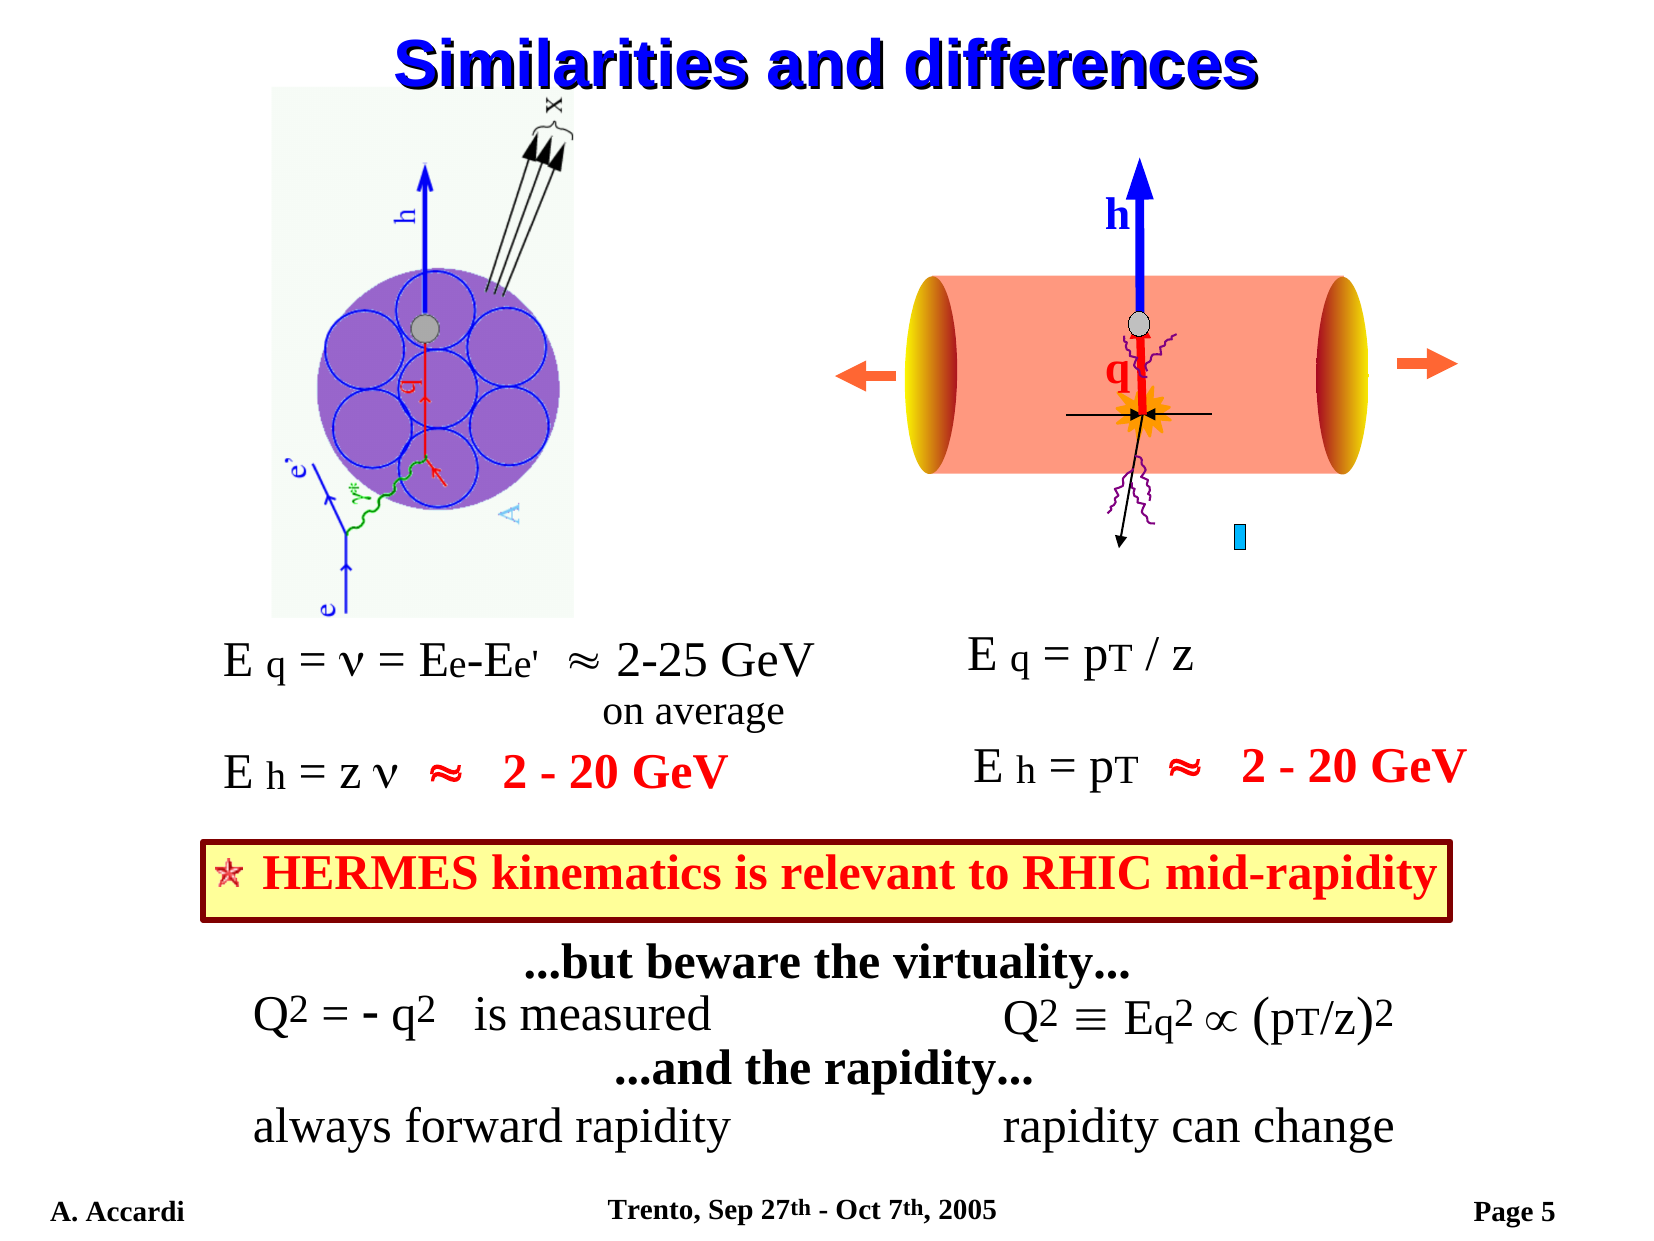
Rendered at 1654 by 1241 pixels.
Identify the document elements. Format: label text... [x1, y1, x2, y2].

text_box [1134, 458, 1144, 474]
text_box ...and the rapidity... [614, 1040, 1040, 1106]
text_box q [1104, 342, 1134, 410]
chart [1234, 524, 1246, 550]
text_box [904, 275, 1369, 475]
text_box [1134, 369, 1138, 411]
text_box E h = z   2 - 20 GeV [223, 743, 718, 816]
text_box Q2 = - q2 is measured [252, 985, 746, 1058]
text_box HERMES kinematics is relevant to RHIC mid-rapidity [203, 841, 1451, 920]
text_box always forward rapidity [252, 1098, 746, 1170]
text_box E h = pT  2 - 20 GeV [973, 738, 1457, 810]
text_box Trento, Sep 27th - Oct 7th, 2005 [602, 1193, 1003, 1233]
text_box A. Accardi [32, 1187, 203, 1241]
text_box Similarities and differences [29, 22, 1625, 109]
text_box h [1104, 188, 1134, 256]
text_box E q = pT / z [967, 625, 1207, 694]
text_box rapidity can change [1002, 1098, 1409, 1170]
text_box ...but beware the virtuality... [523, 933, 1132, 1000]
text_box E q =  = Ee-Ee'  2-25 GeV on average [222, 631, 828, 754]
text_box Page 33 [1525, 1195, 1623, 1234]
text_box Q2  Eq2  (pT/z)2 [1002, 985, 1395, 1058]
picture [271, 109, 574, 618]
